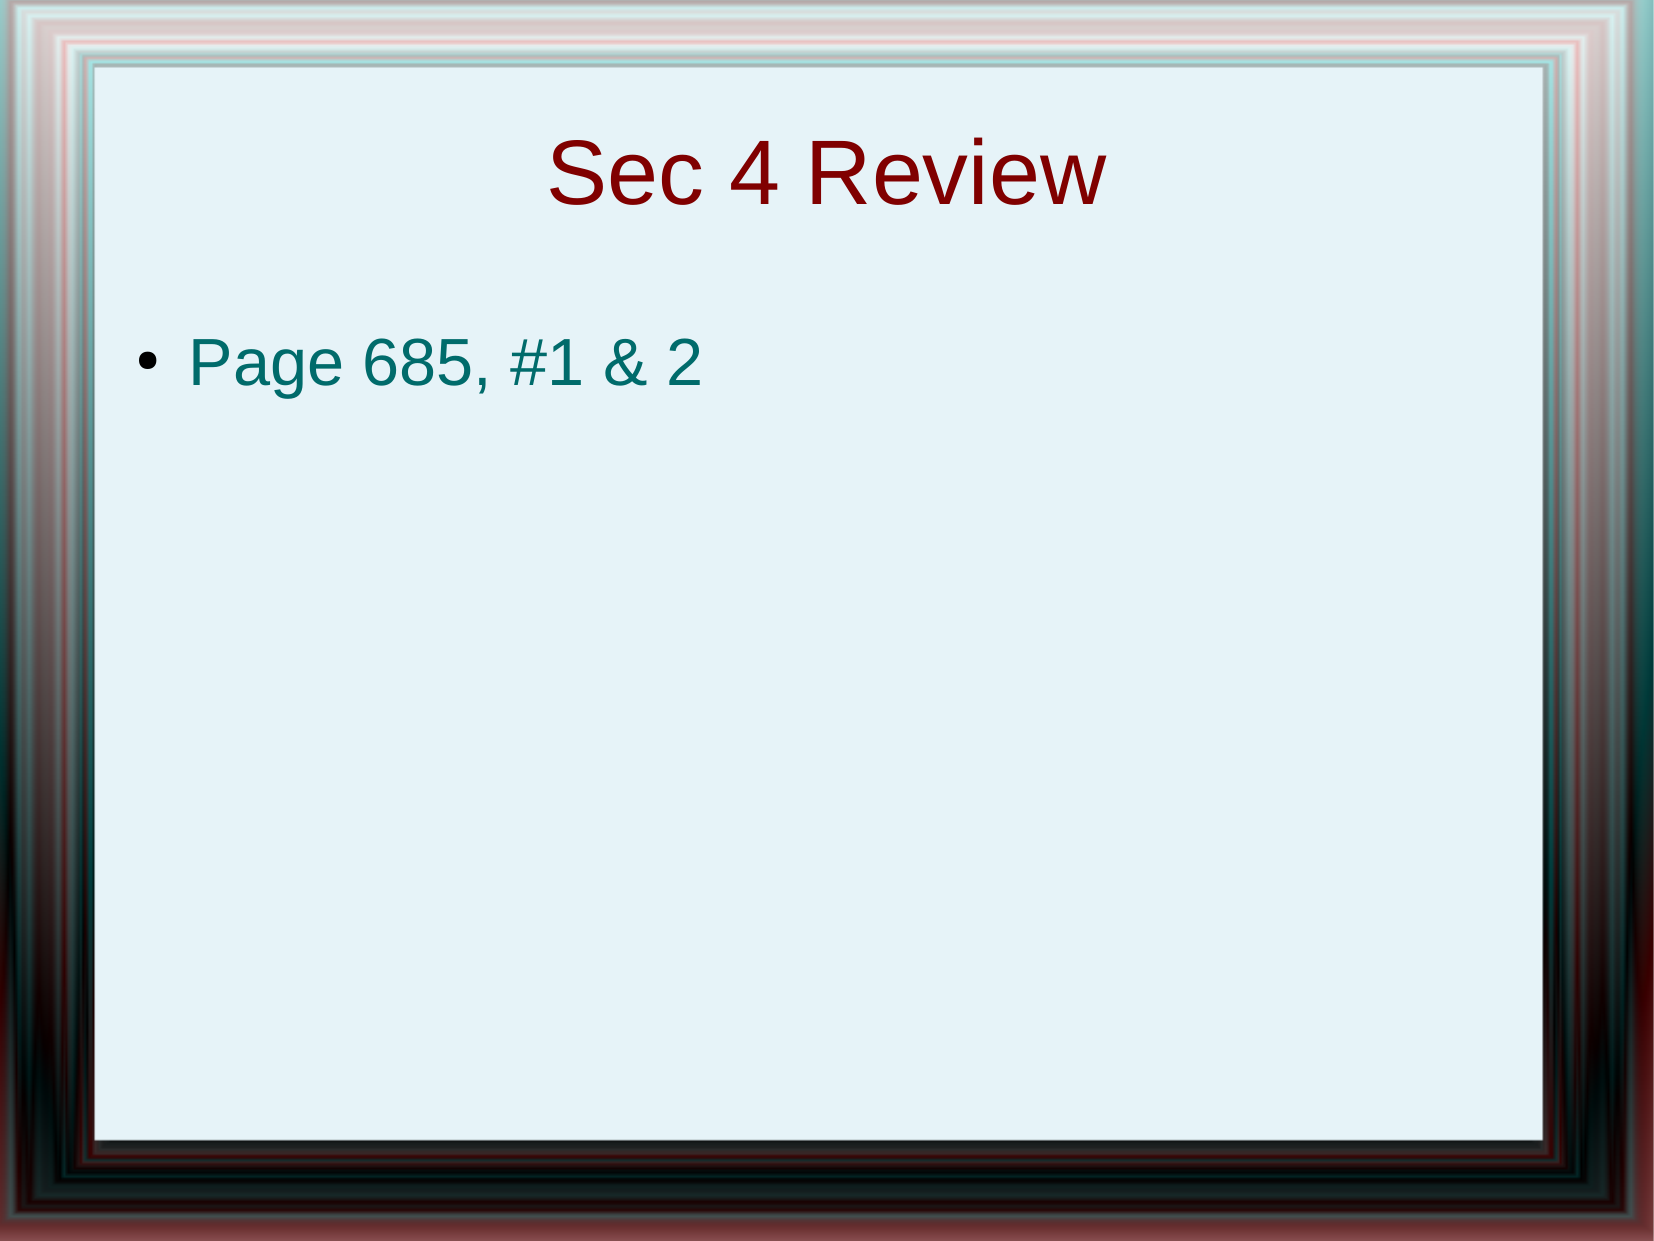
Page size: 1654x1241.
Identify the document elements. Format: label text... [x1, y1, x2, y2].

list Page 685, #1 & 2 [118, 324, 1506, 945]
title Sec 4 Review [118, 88, 1536, 257]
picture [0, 0, 1654, 1241]
